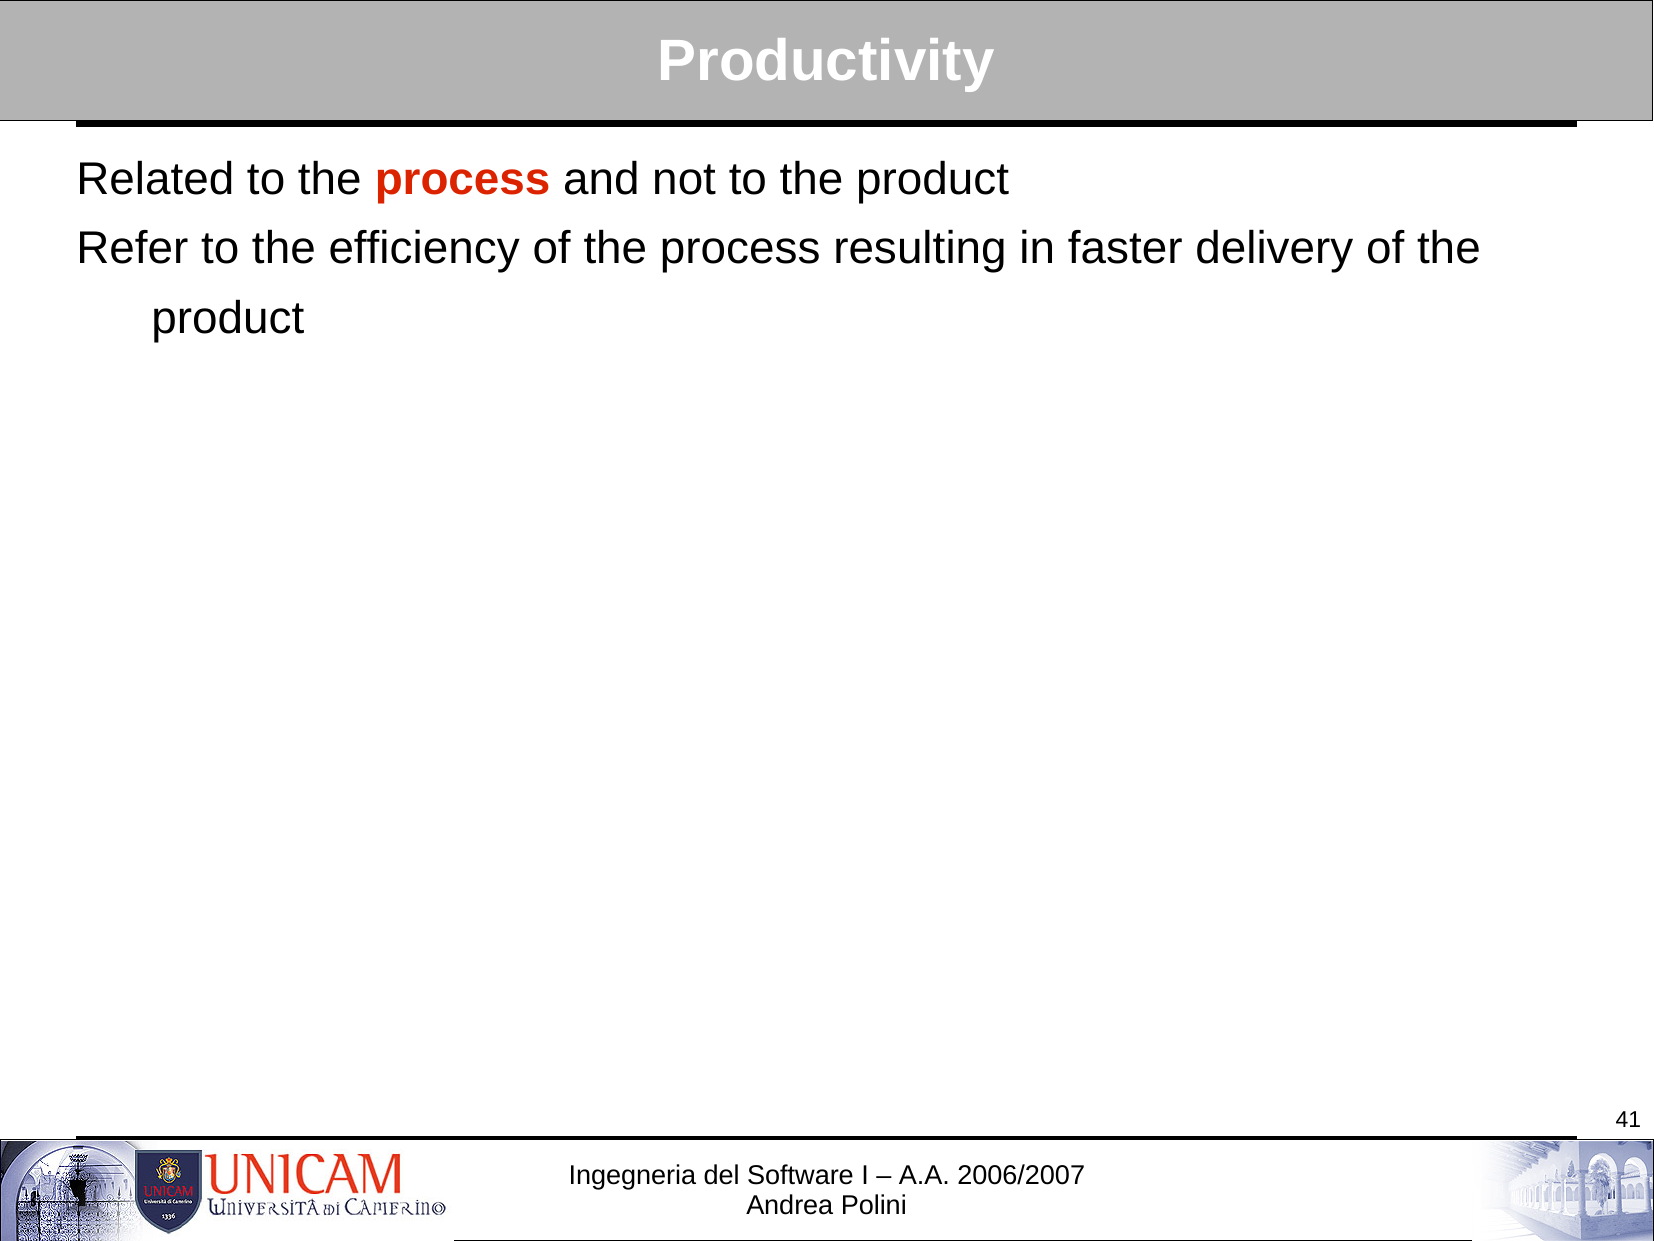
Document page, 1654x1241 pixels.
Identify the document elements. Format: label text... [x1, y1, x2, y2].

list Related to the process and not to the product Refer to the efficiency of the process resulting in faster delivery of the product [76, 152, 1577, 671]
title Productivity [0, 0, 1653, 121]
picture [0, 1141, 454, 1241]
picture [1472, 1141, 1653, 1241]
